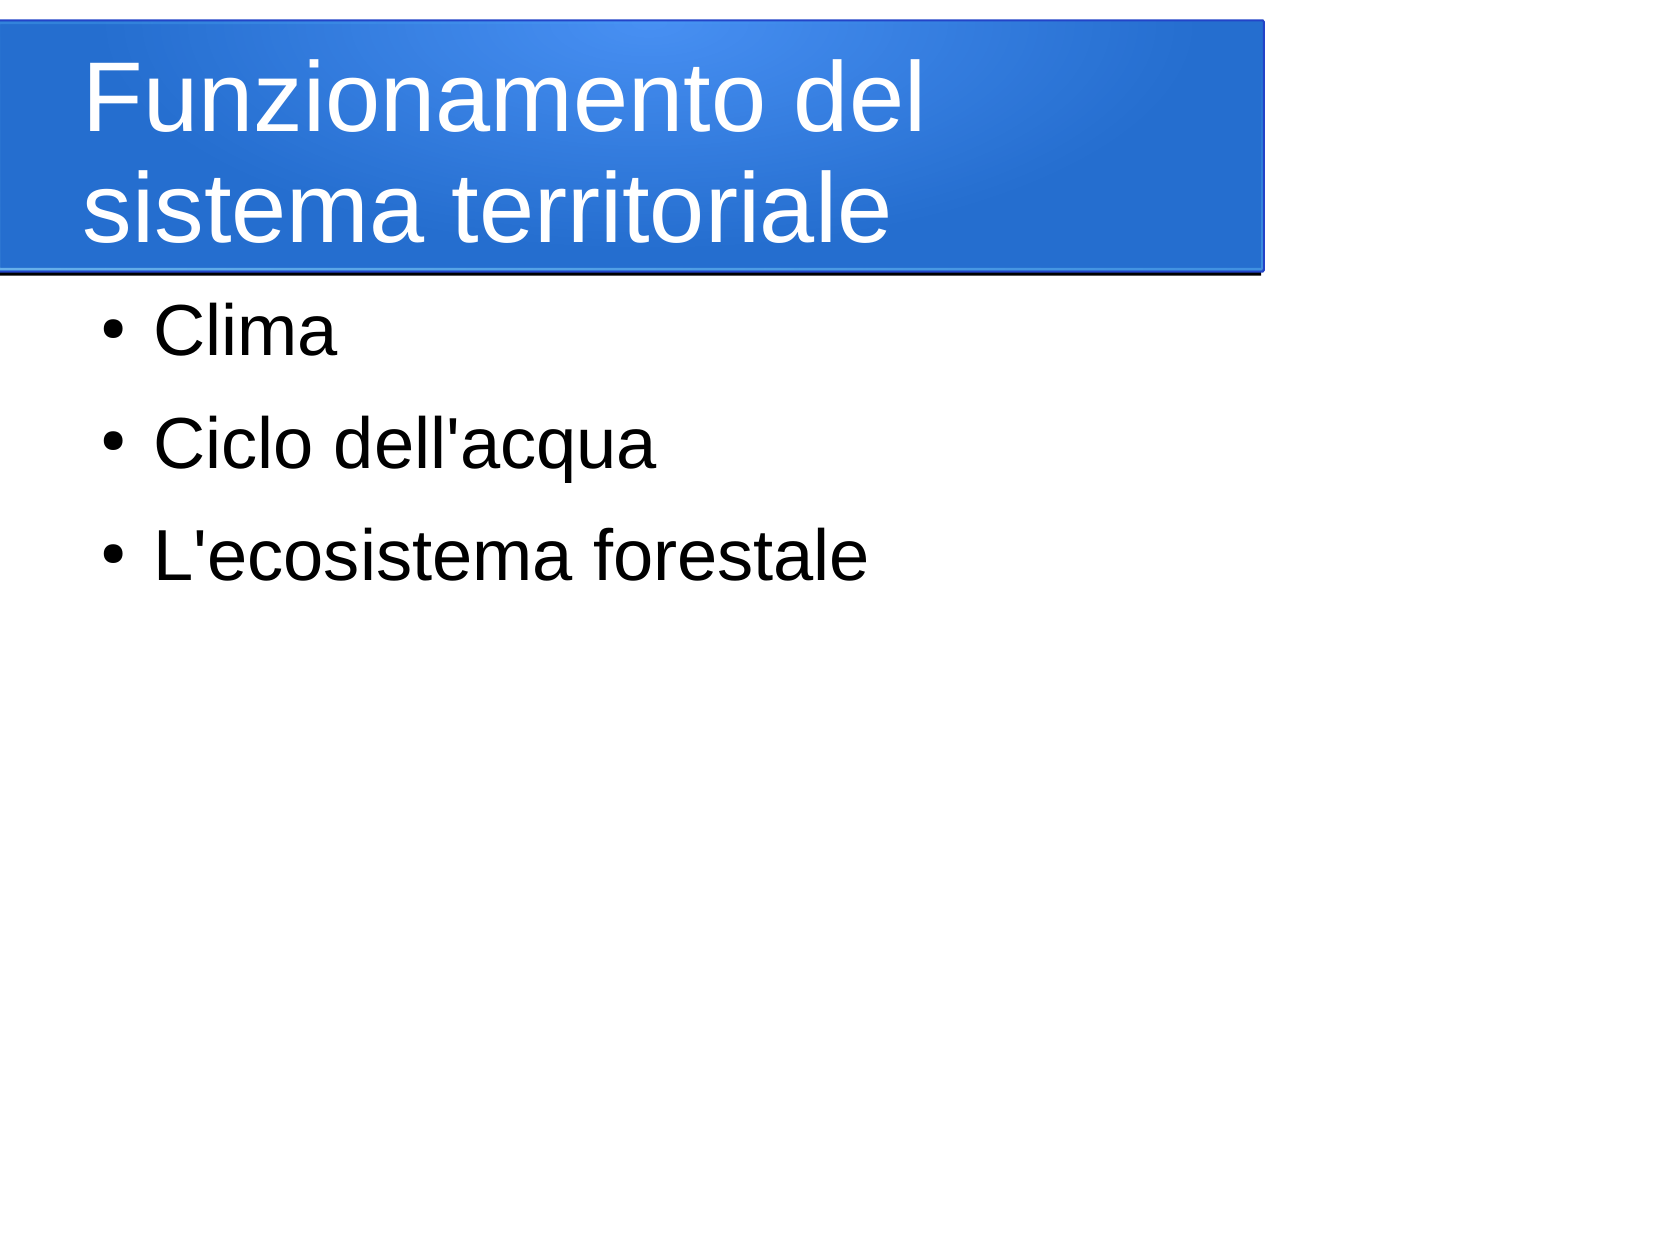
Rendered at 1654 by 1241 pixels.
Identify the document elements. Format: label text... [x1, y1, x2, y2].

title Funzionamento del sistema territoriale [82, 41, 1250, 265]
list Clima Ciclo dell'acqua L'ecosistema forestale [82, 290, 1538, 1010]
